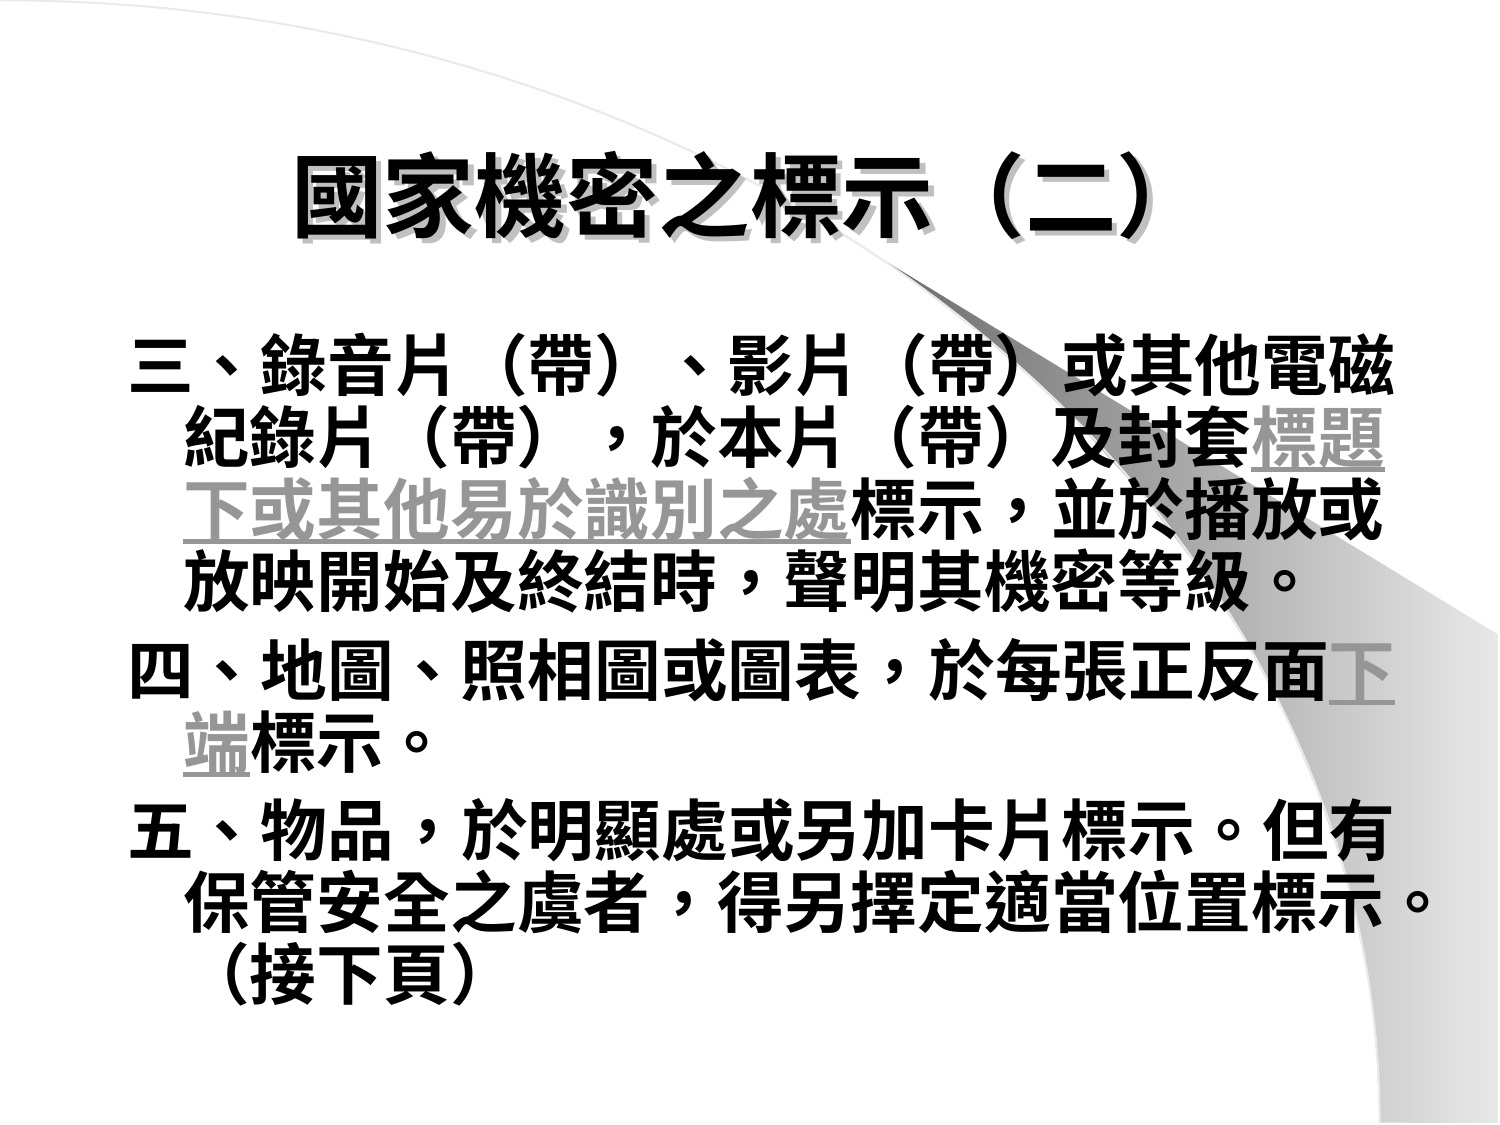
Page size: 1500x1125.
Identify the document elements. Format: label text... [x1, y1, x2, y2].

list 三、錄音片（帶）、影片（帶）或其他電磁紀錄片（帶），於本片（帶）及封套標題下或其他易於識別之處標示，並於播放或放映開始及終結時，聲明其機密等級。 四、地圖、照相圖或圖表，於每張正反面下端標示。 五、物品，於明顯處或另加卡片標示。但有保管安全之虞者，得另擇定適當位置標示。（接下頁） [112, 324, 1438, 1026]
title 國家機密之標示（二） [112, 99, 1388, 288]
